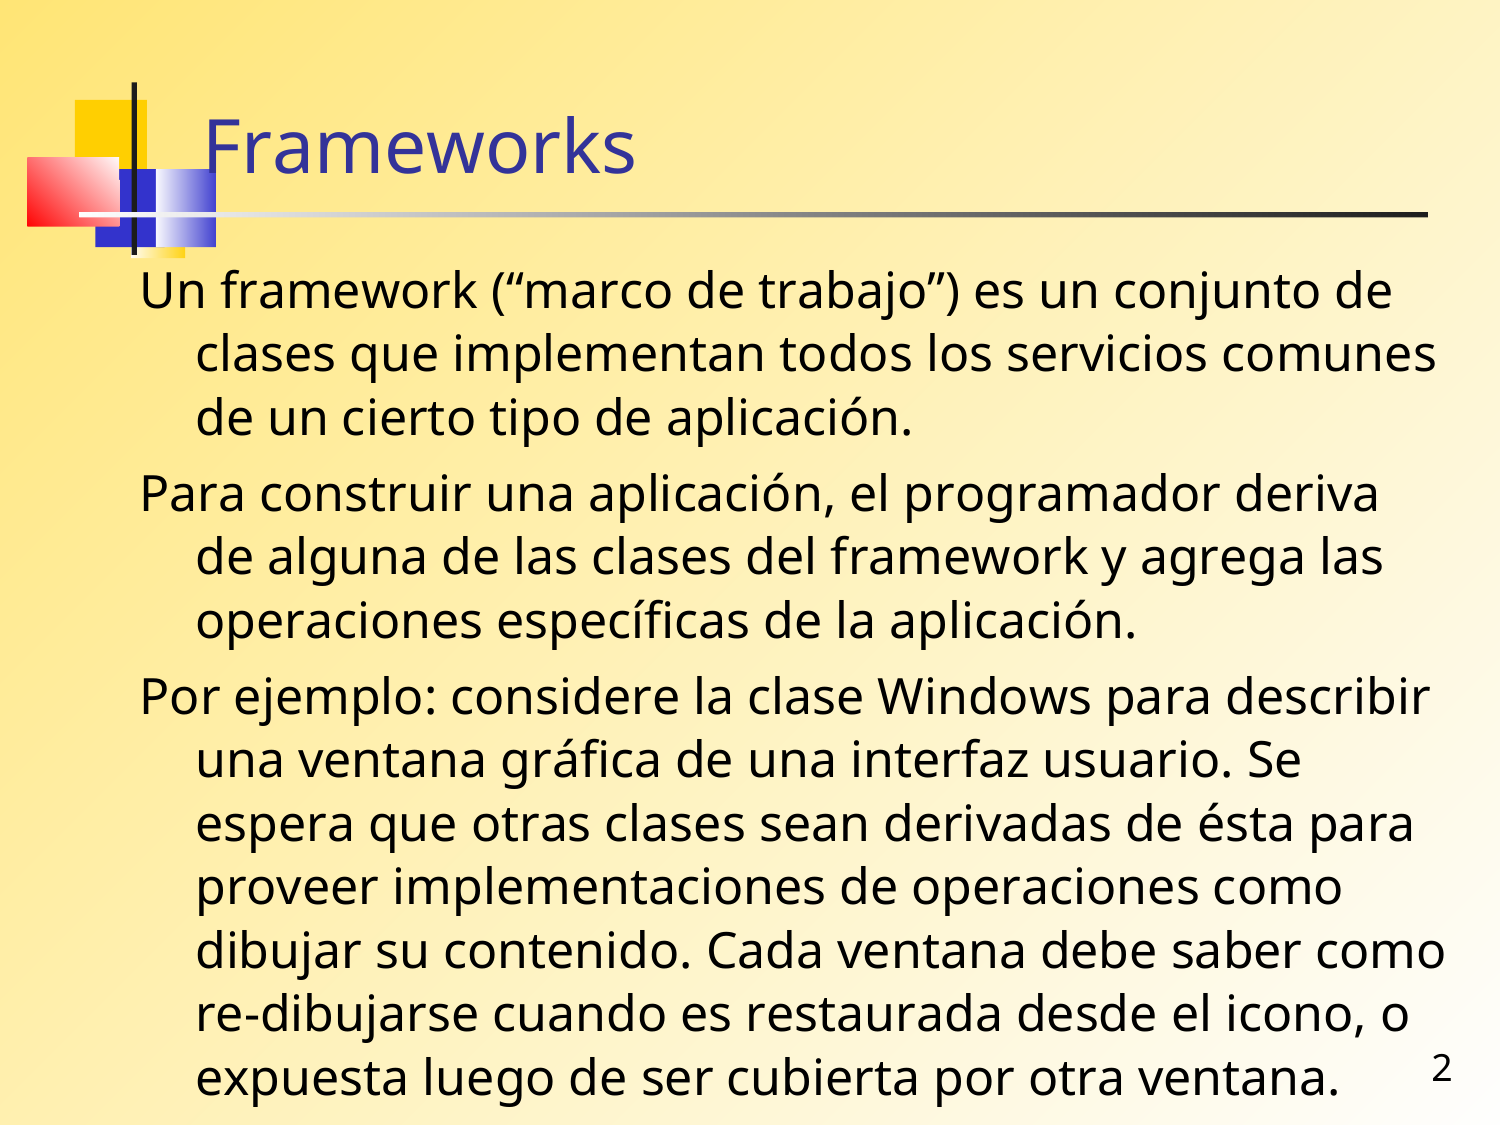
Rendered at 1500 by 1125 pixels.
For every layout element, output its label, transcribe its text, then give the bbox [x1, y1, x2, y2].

title Frameworks [187, 37, 1466, 201]
list Un framework (“marco de trabajo”) es un conjunto de clases que implementan todos los servicios comunes de un cierto tipo de aplicación. Para construir una aplicación, el programador deriva de alguna de las clases del framework y agrega las operaciones específicas de la aplicación. Por ejemplo: considere la clase Windows para describir una ventana gráfica de una interfaz usuario. Se espera que otras clases sean derivadas de ésta para proveer implementaciones de operaciones como dibujar su contenido. Cada ventana debe saber como re-dibujarse cuando es restaurada desde el icono, o expuesta luego de ser cubierta por otra ventana. [125, 249, 1463, 1051]
